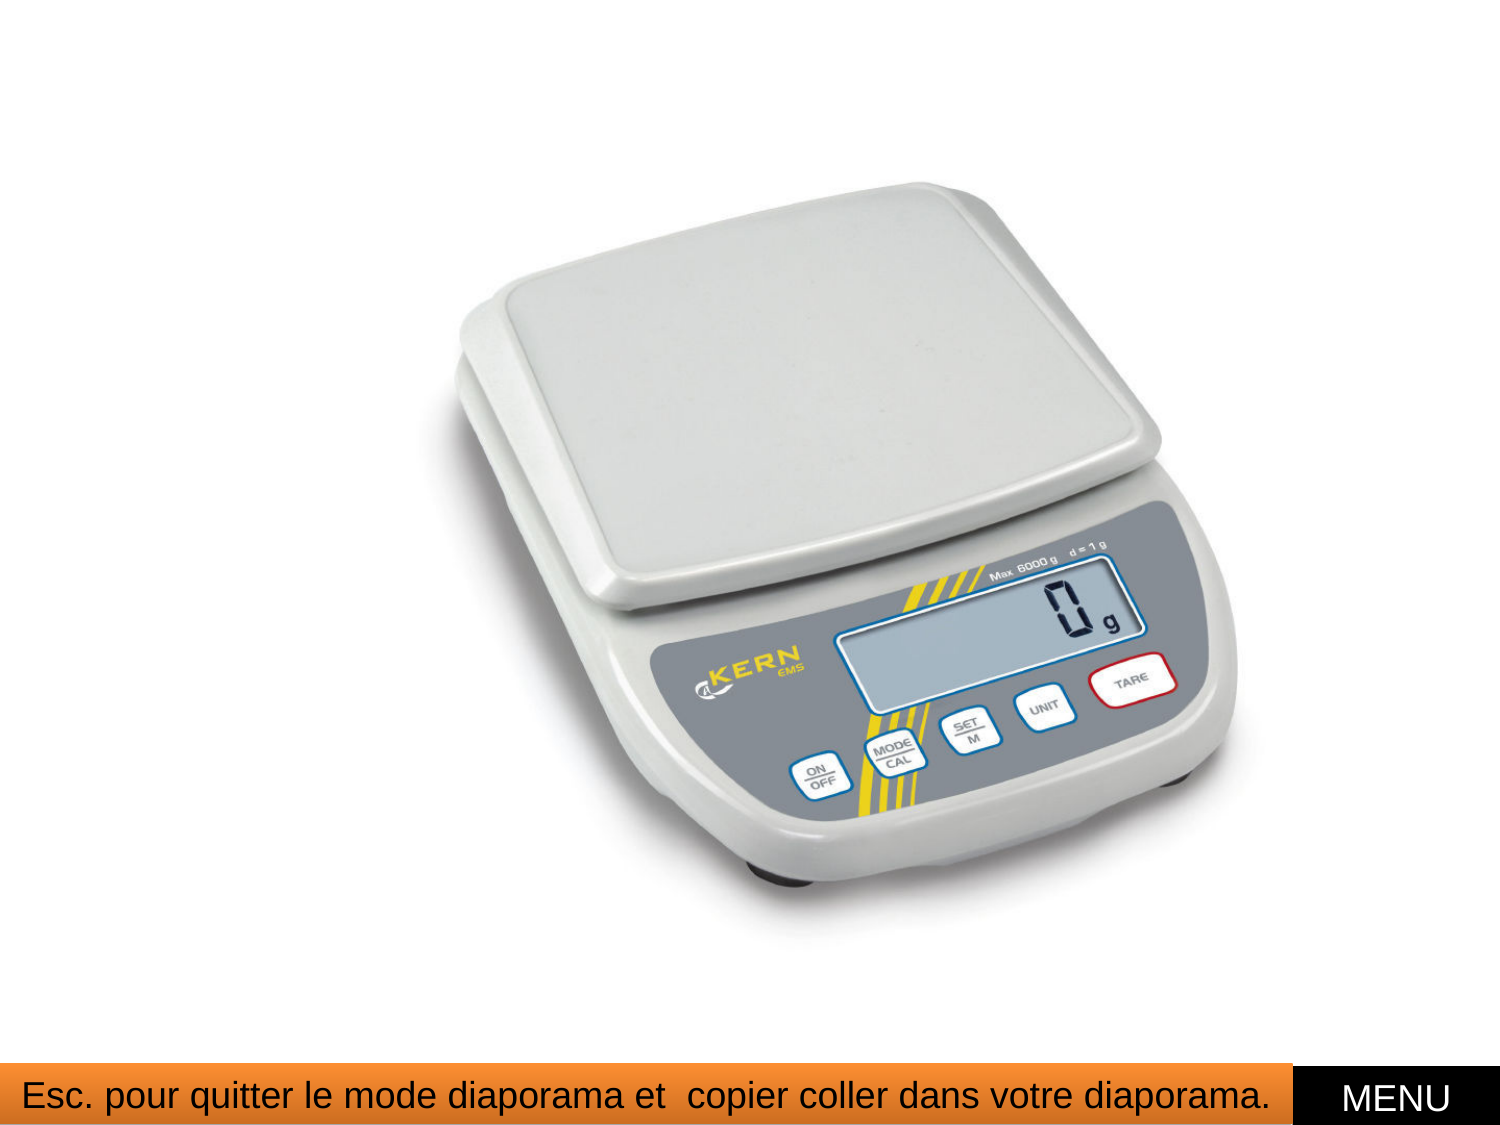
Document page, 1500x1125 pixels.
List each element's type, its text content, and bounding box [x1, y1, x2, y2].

picture [386, 138, 1287, 970]
text_box Esc. pour quitter le mode diaporama et copier coller dans votre diaporama. [0, 1063, 1293, 1124]
text_box MENU [1292, 1066, 1500, 1125]
